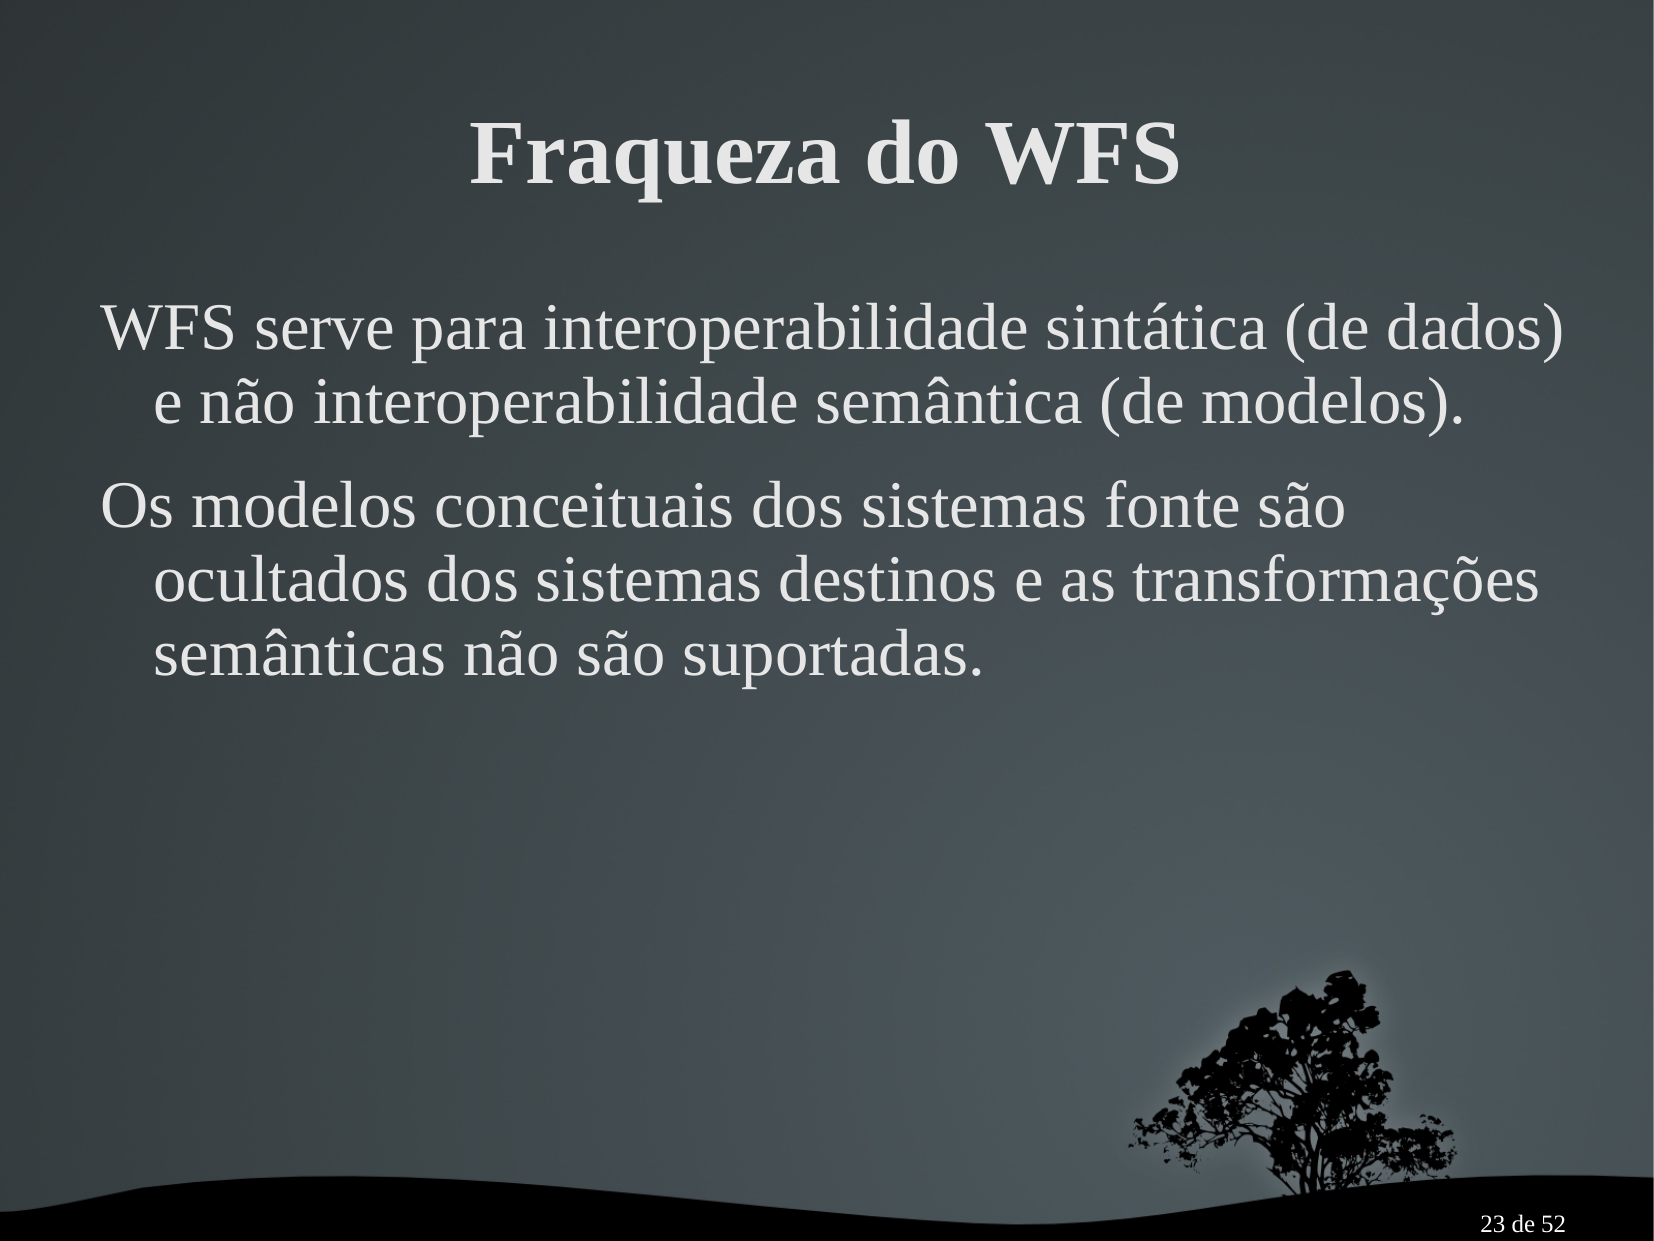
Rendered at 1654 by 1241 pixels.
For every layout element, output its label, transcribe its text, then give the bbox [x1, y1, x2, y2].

list WFS serve para interoperabilidade sintática (de dados) e não interoperabilidade semântica (de modelos). Os modelos conceituais dos sistemas fonte são ocultados dos sistemas destinos e as transformações semânticas não são suportadas. [82, 290, 1571, 1109]
title Fraqueza do WFS [82, 49, 1571, 257]
picture [0, 0, 1654, 1241]
